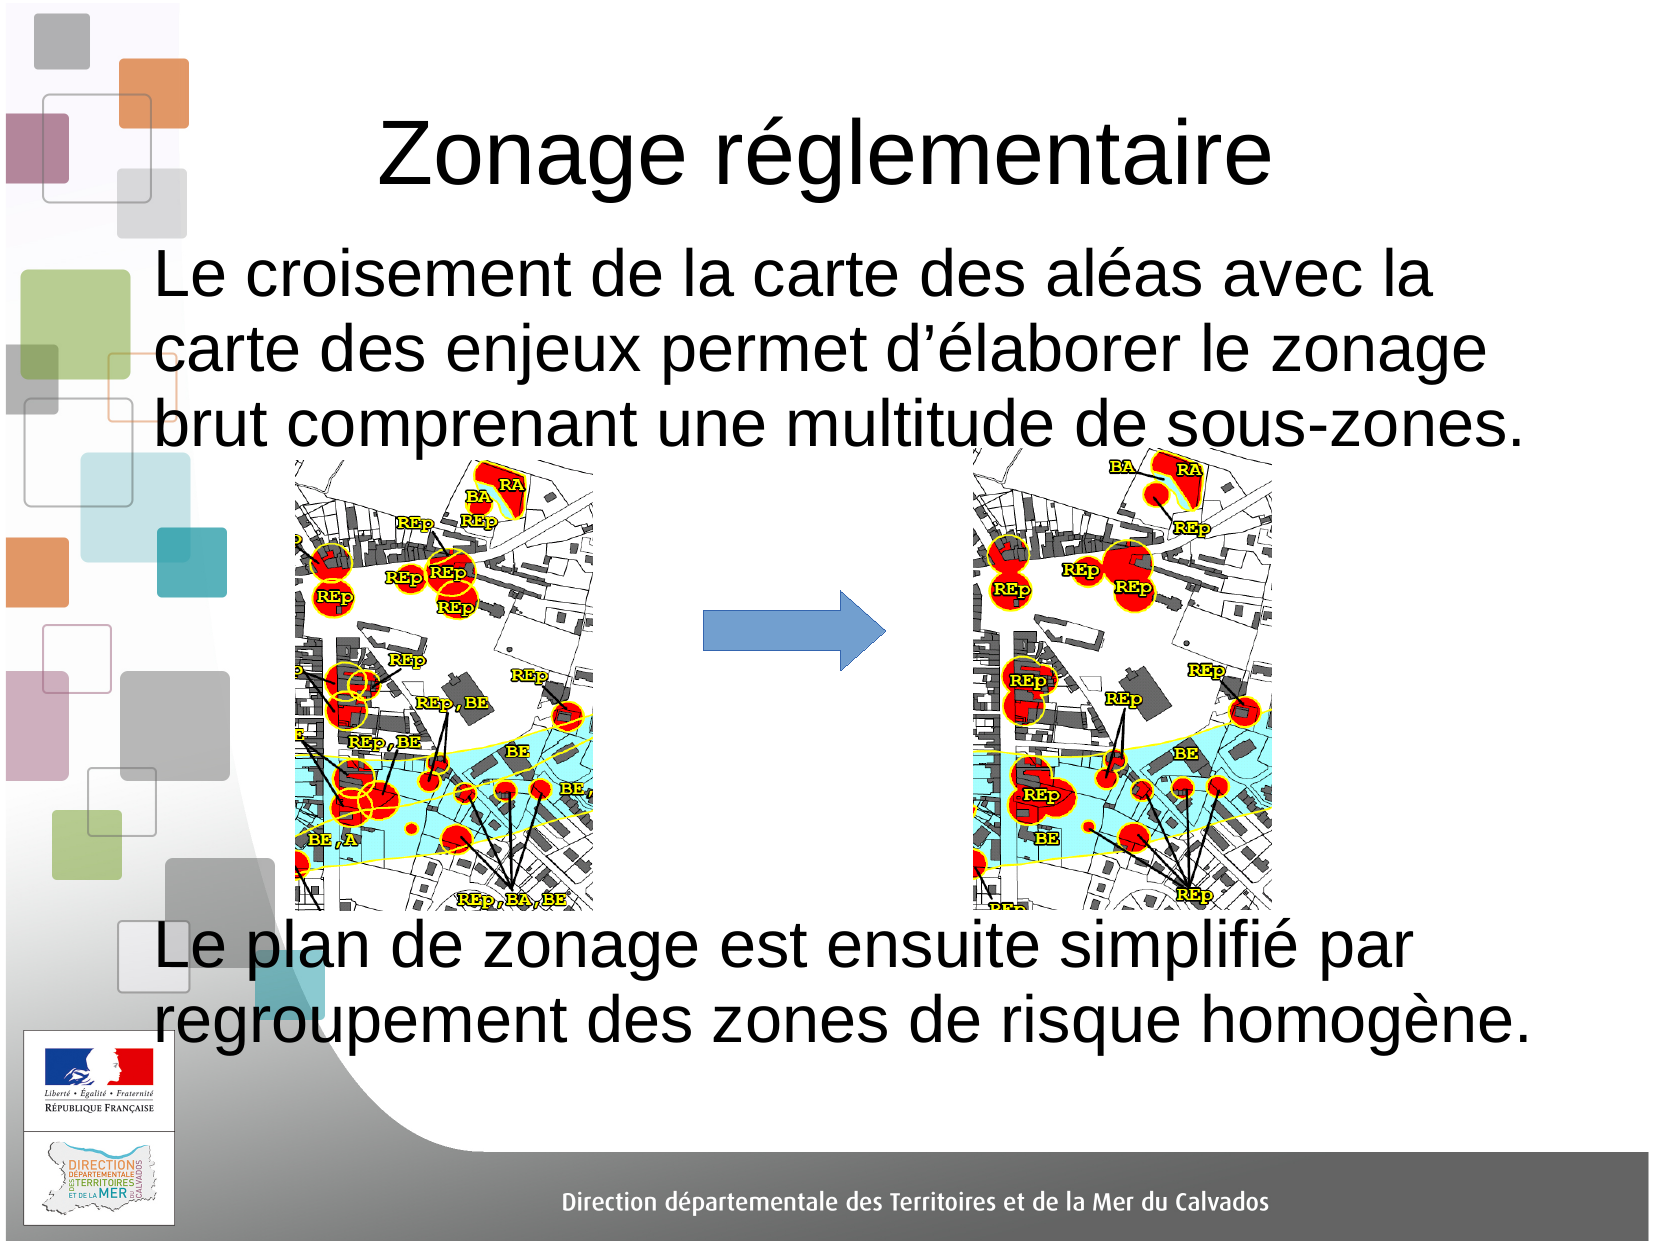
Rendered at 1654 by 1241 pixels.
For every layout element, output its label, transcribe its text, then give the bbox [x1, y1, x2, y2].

text_box [703, 590, 886, 671]
list Le croisement de la carte des aléas avec la carte des enjeux permet d’élaborer le zonage brut comprenant une multitude de sous-zones. Le plan de zonage est ensuite simplifié par regroupement des zones de risque homogène. [82, 236, 1571, 1158]
picture [5, 3, 1654, 1241]
title Zonage réglementaire [82, 49, 1571, 236]
